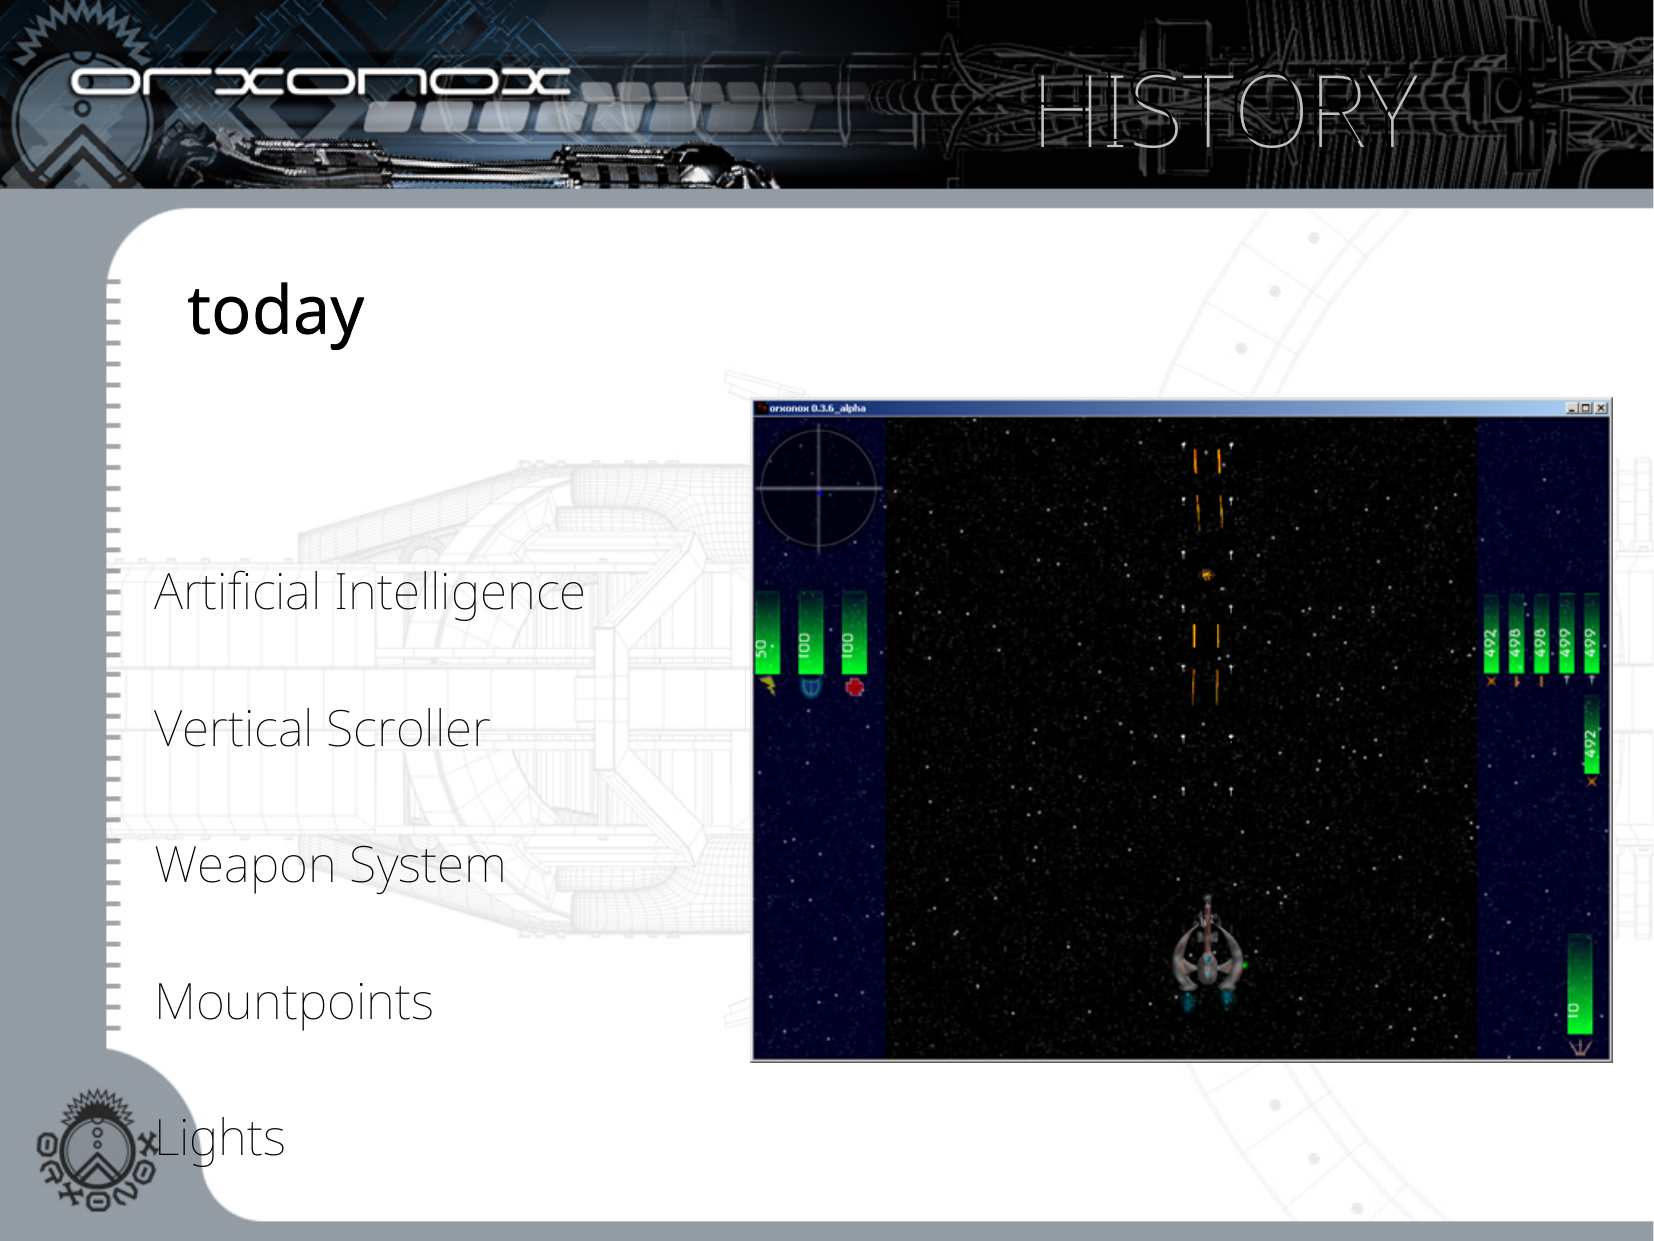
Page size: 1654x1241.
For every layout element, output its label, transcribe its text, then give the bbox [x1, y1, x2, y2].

picture [0, 0, 1654, 1241]
text_box HISTORY [975, 26, 1604, 151]
text_box Artificial Intelligence Vertical Scroller Weapon System Mountpoints Lights [104, 548, 751, 1051]
text_box today [187, 262, 517, 331]
